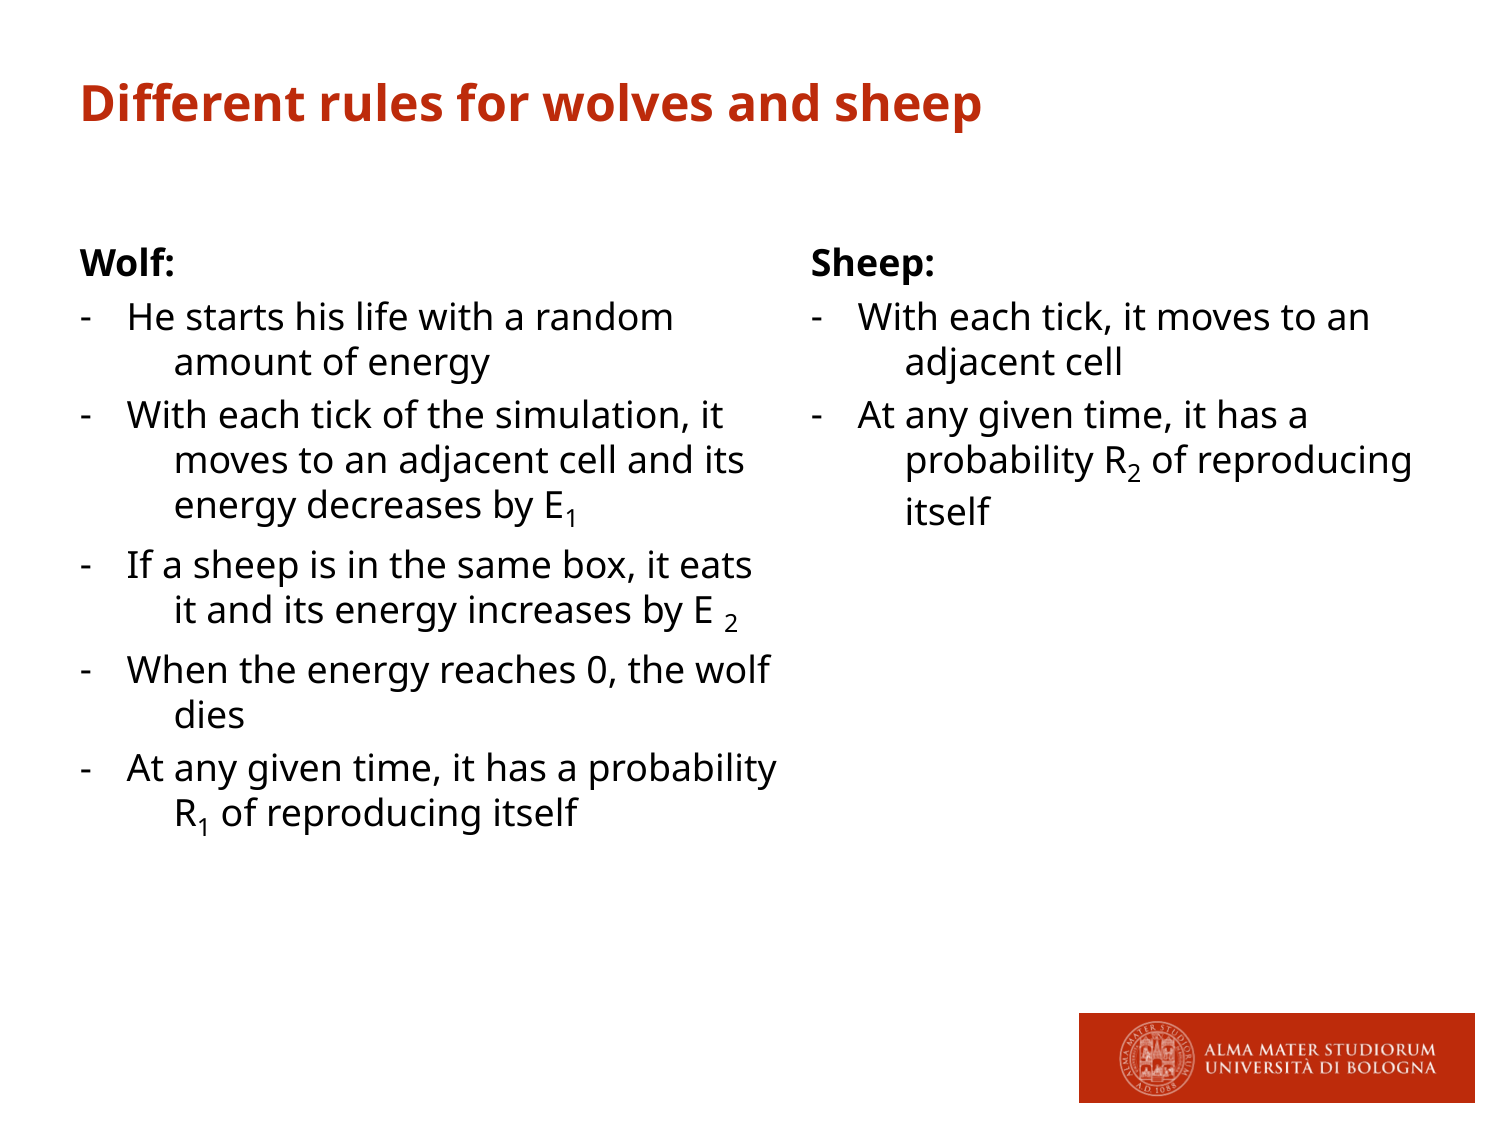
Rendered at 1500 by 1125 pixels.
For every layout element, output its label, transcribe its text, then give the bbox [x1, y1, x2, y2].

list Wolf: He starts his life with a random amount of energy With each tick of the simulation, it moves to an adjacent cell and its energy decreases by E1 If a sheep is in the same box, it eats it and its energy increases by E 2 When the energy reaches 0, the wolf dies At any given time, it has a probability R1 of reproducing itself [64, 231, 795, 988]
text_box Sheep: With each tick, it moves to an adjacent cell At any given time, it has a probability R2 of reproducing itself [795, 231, 1471, 988]
list Different rules for wolves and sheep [64, 78, 1447, 185]
